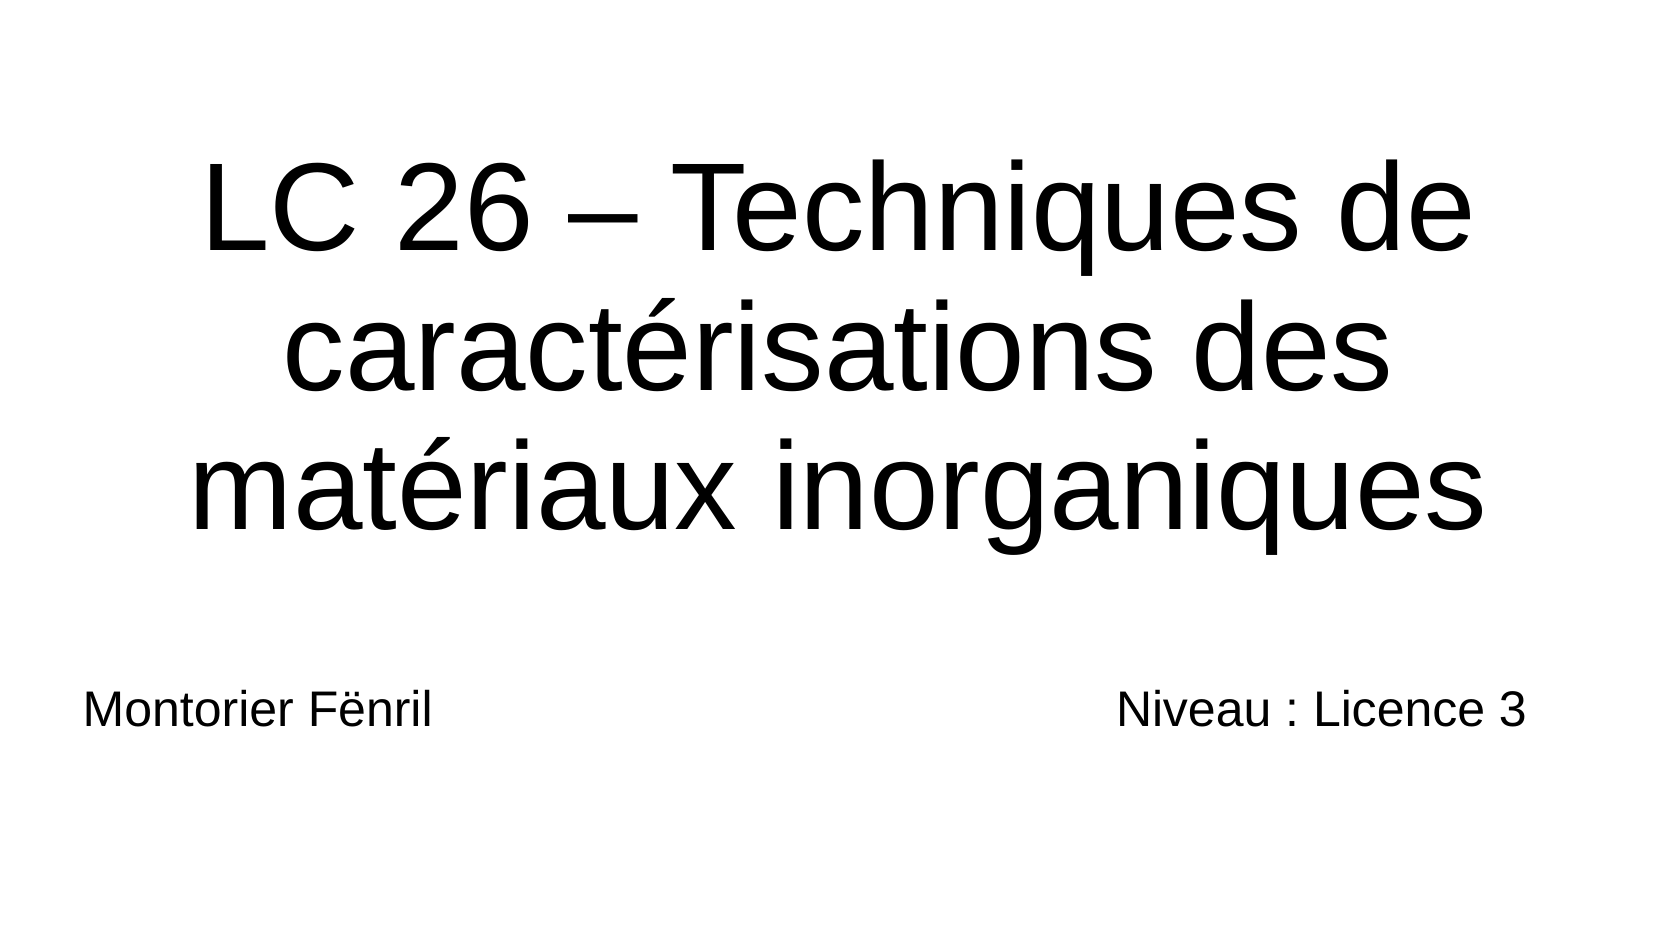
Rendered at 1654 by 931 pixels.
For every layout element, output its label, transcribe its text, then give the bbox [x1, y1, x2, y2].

subtitle Montorier Fënril Niveau : Licence 3 [82, 661, 1571, 758]
title LC 26 – Techniques de caractérisations des matériaux inorganiques [94, 136, 1583, 557]
